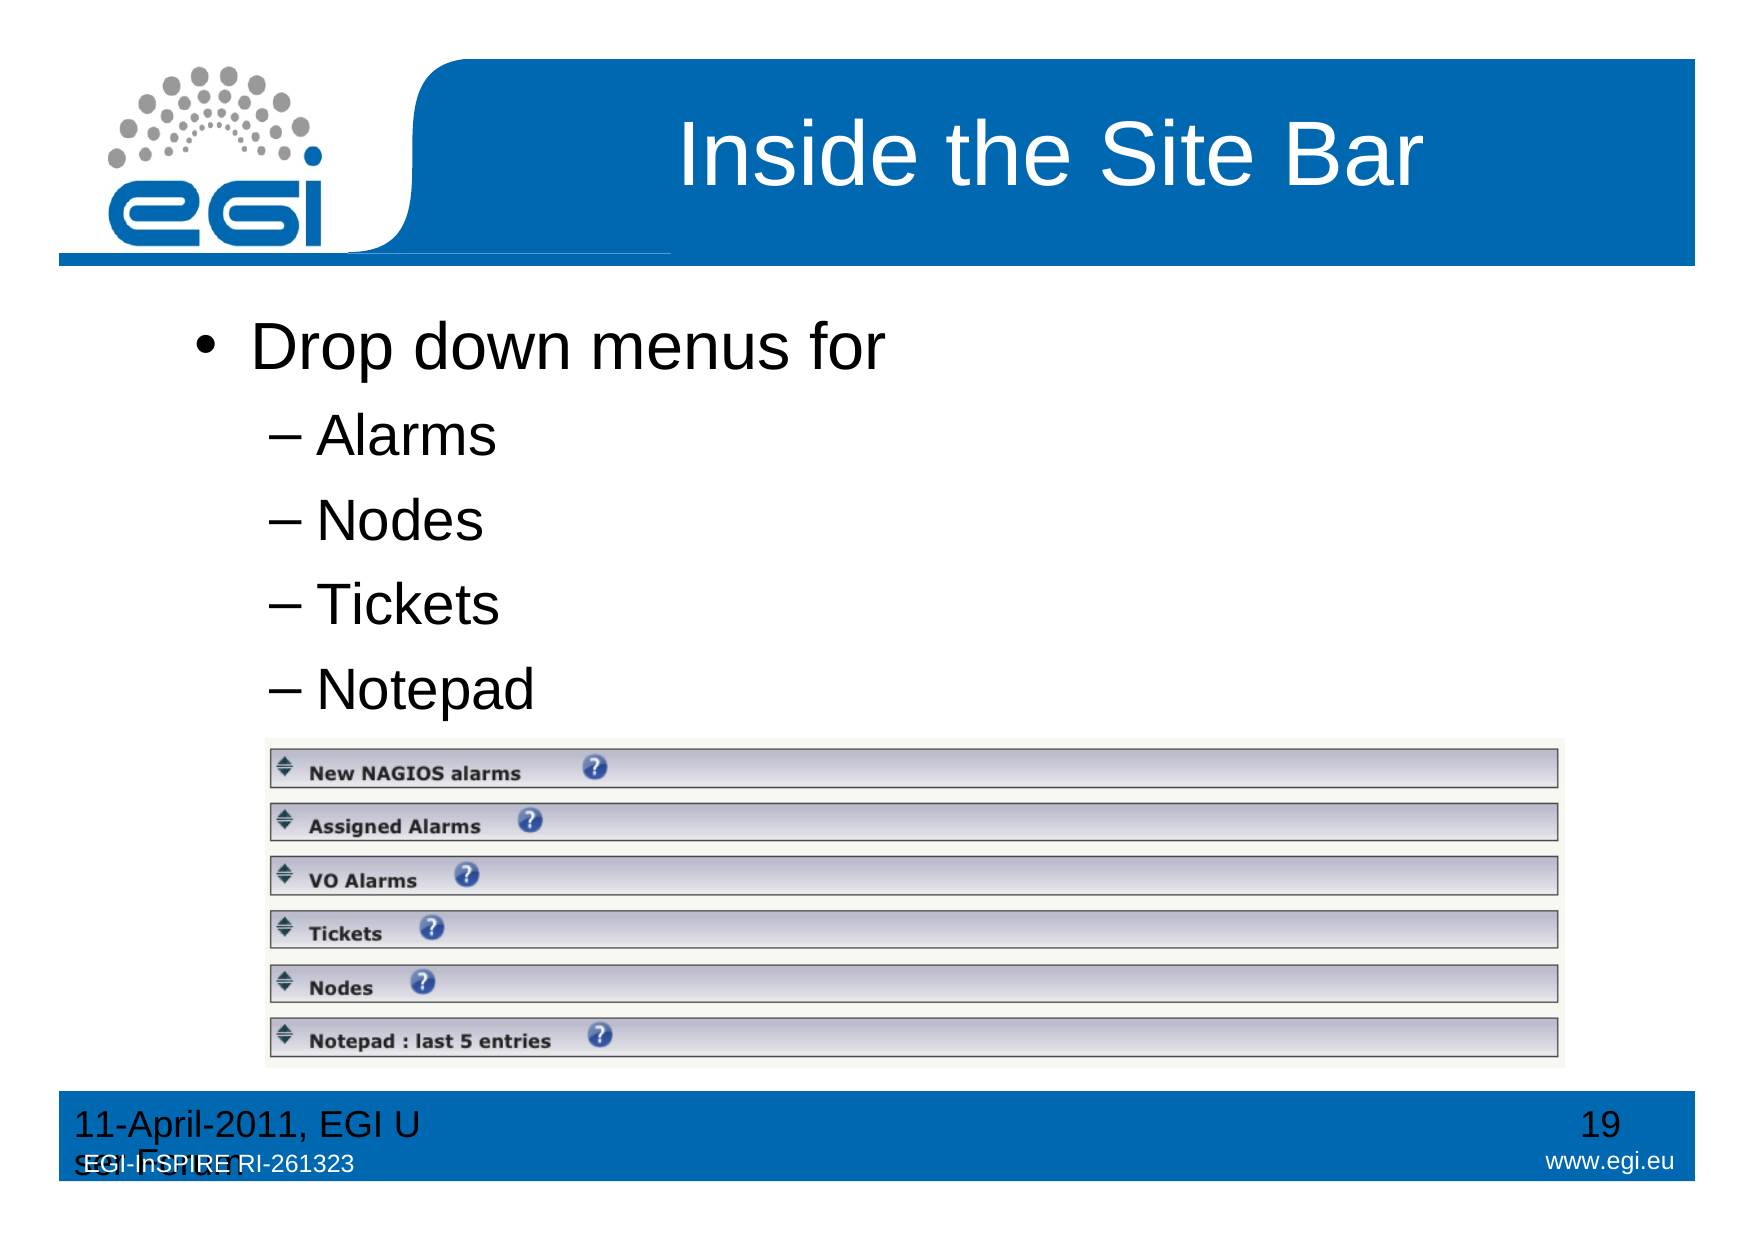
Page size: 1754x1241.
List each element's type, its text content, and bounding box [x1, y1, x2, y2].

list Drop down menus for Alarms Nodes Tickets Notepad [179, 295, 1625, 916]
title Inside the Site Bar [439, 31, 1663, 267]
picture [59, 59, 348, 253]
picture [265, 738, 1565, 1068]
